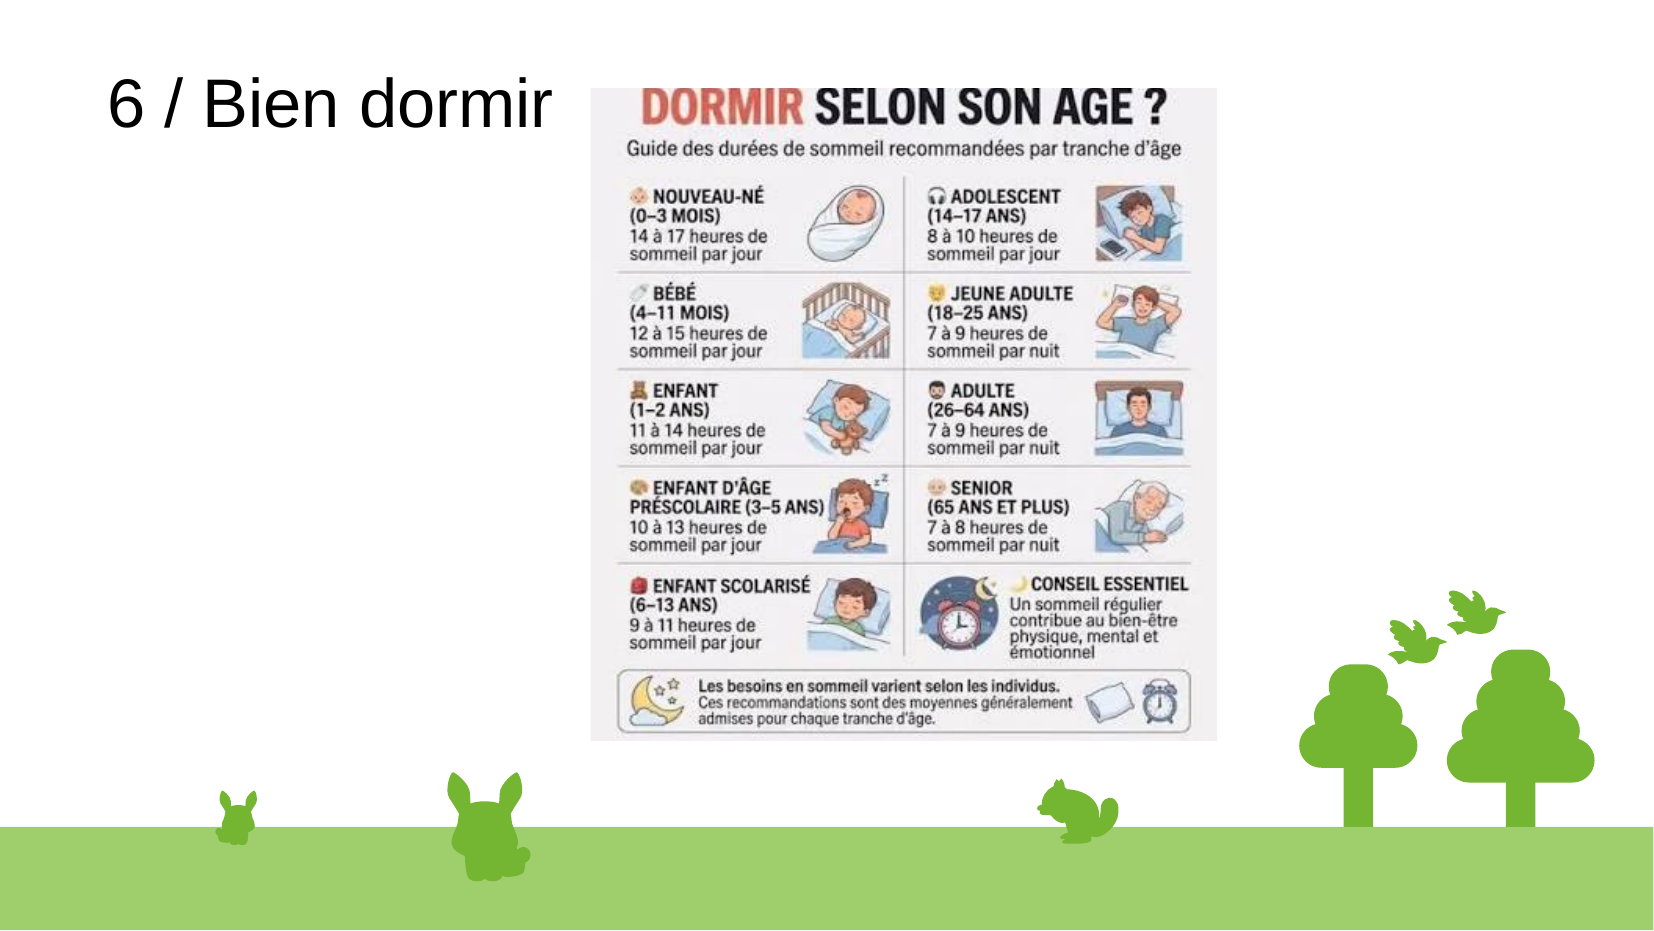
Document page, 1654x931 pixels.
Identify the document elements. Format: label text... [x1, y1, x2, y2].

title 6 / Bien dormir [88, 29, 1565, 178]
picture [590, 88, 1218, 741]
